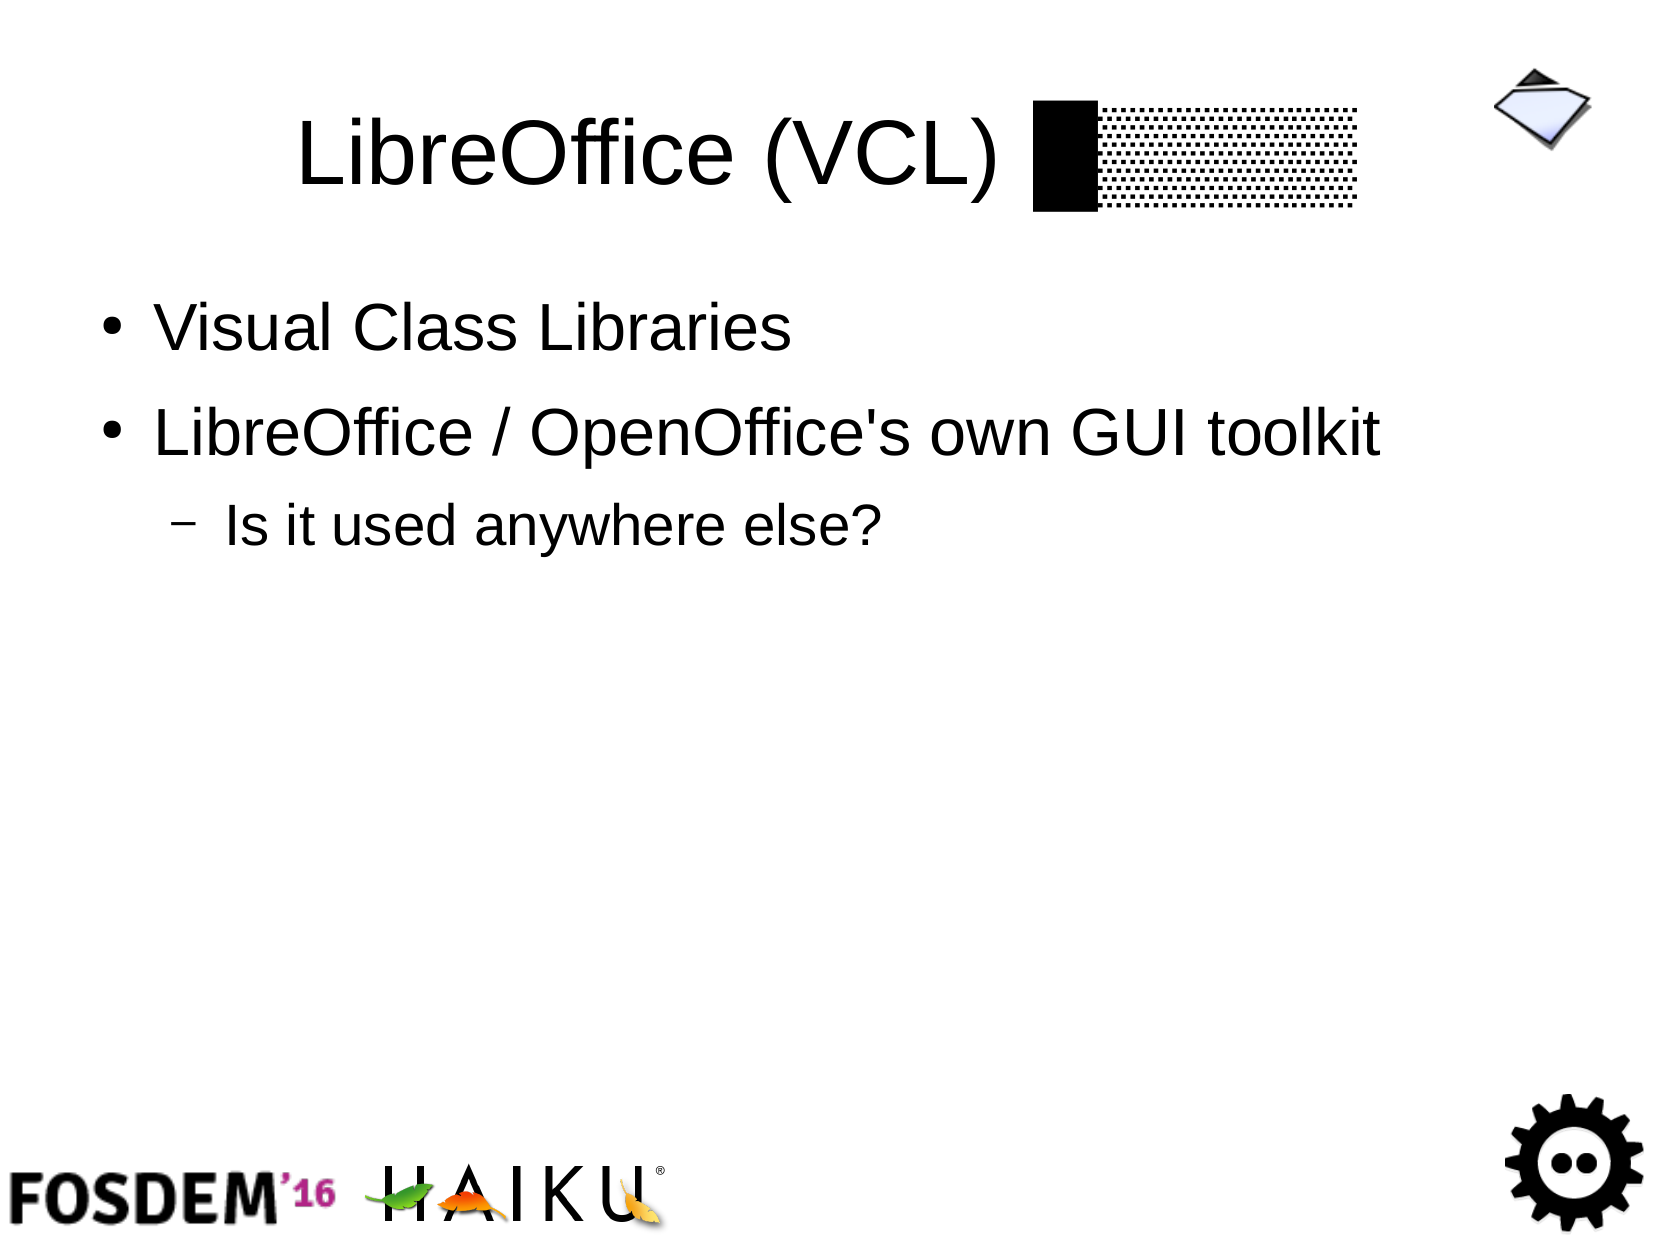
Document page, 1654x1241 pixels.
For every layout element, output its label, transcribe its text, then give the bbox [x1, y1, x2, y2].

title LibreOffice (VCL) █▒▒▒▒ [82, 49, 1571, 257]
picture [363, 1163, 670, 1235]
picture [0, 1152, 350, 1241]
picture [1494, 58, 1595, 159]
list Visual Class Libraries LibreOffice / OpenOffice's own GUI toolkit Is it used anywhere else? [82, 290, 1571, 1010]
picture [1505, 1094, 1648, 1235]
